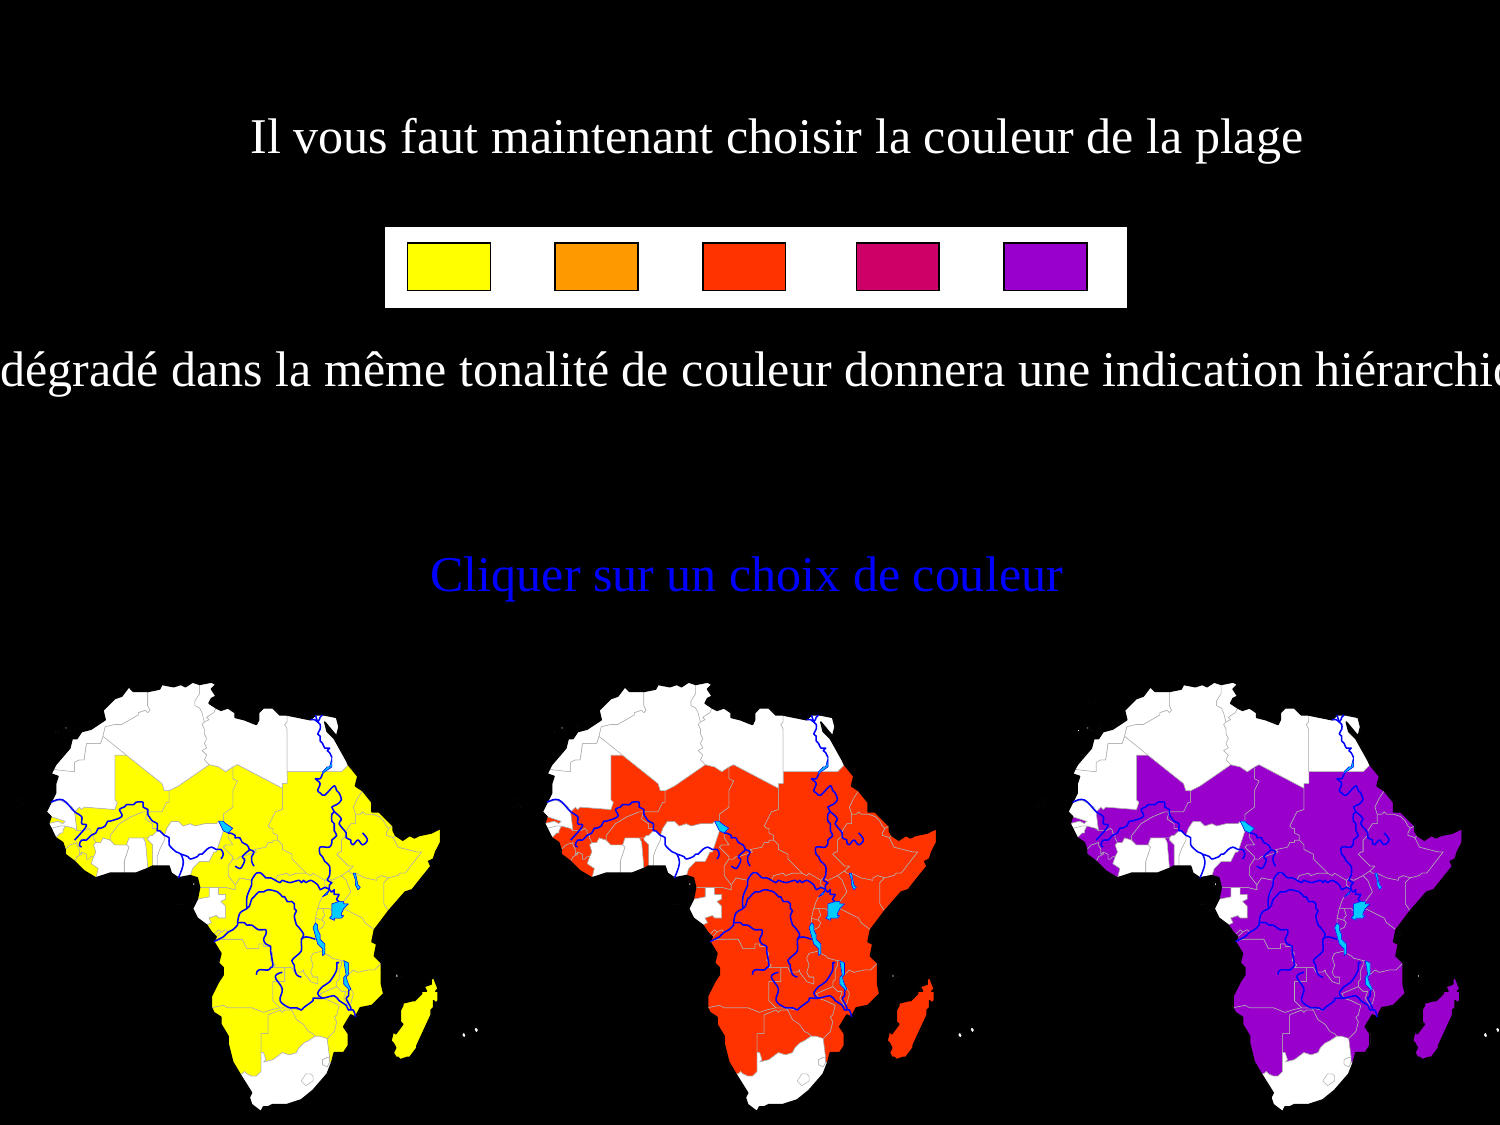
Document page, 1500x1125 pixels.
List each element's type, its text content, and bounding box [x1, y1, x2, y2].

text_box Cliquer sur un choix de couleur [415, 538, 1079, 610]
text_box [1070, 684, 1461, 1109]
text_box [1414, 980, 1459, 1058]
text_box Il vous faut maintenant choisir la couleur de la plage [236, 101, 1320, 173]
text_box Un dégradé dans la même tonalité de couleur donnera une indication hiérarchique [0, 333, 1500, 405]
text_box [48, 684, 439, 1110]
text_box [393, 980, 437, 1058]
text_box [383, 225, 1128, 309]
text_box [887, 977, 935, 1060]
text_box [544, 684, 935, 1109]
